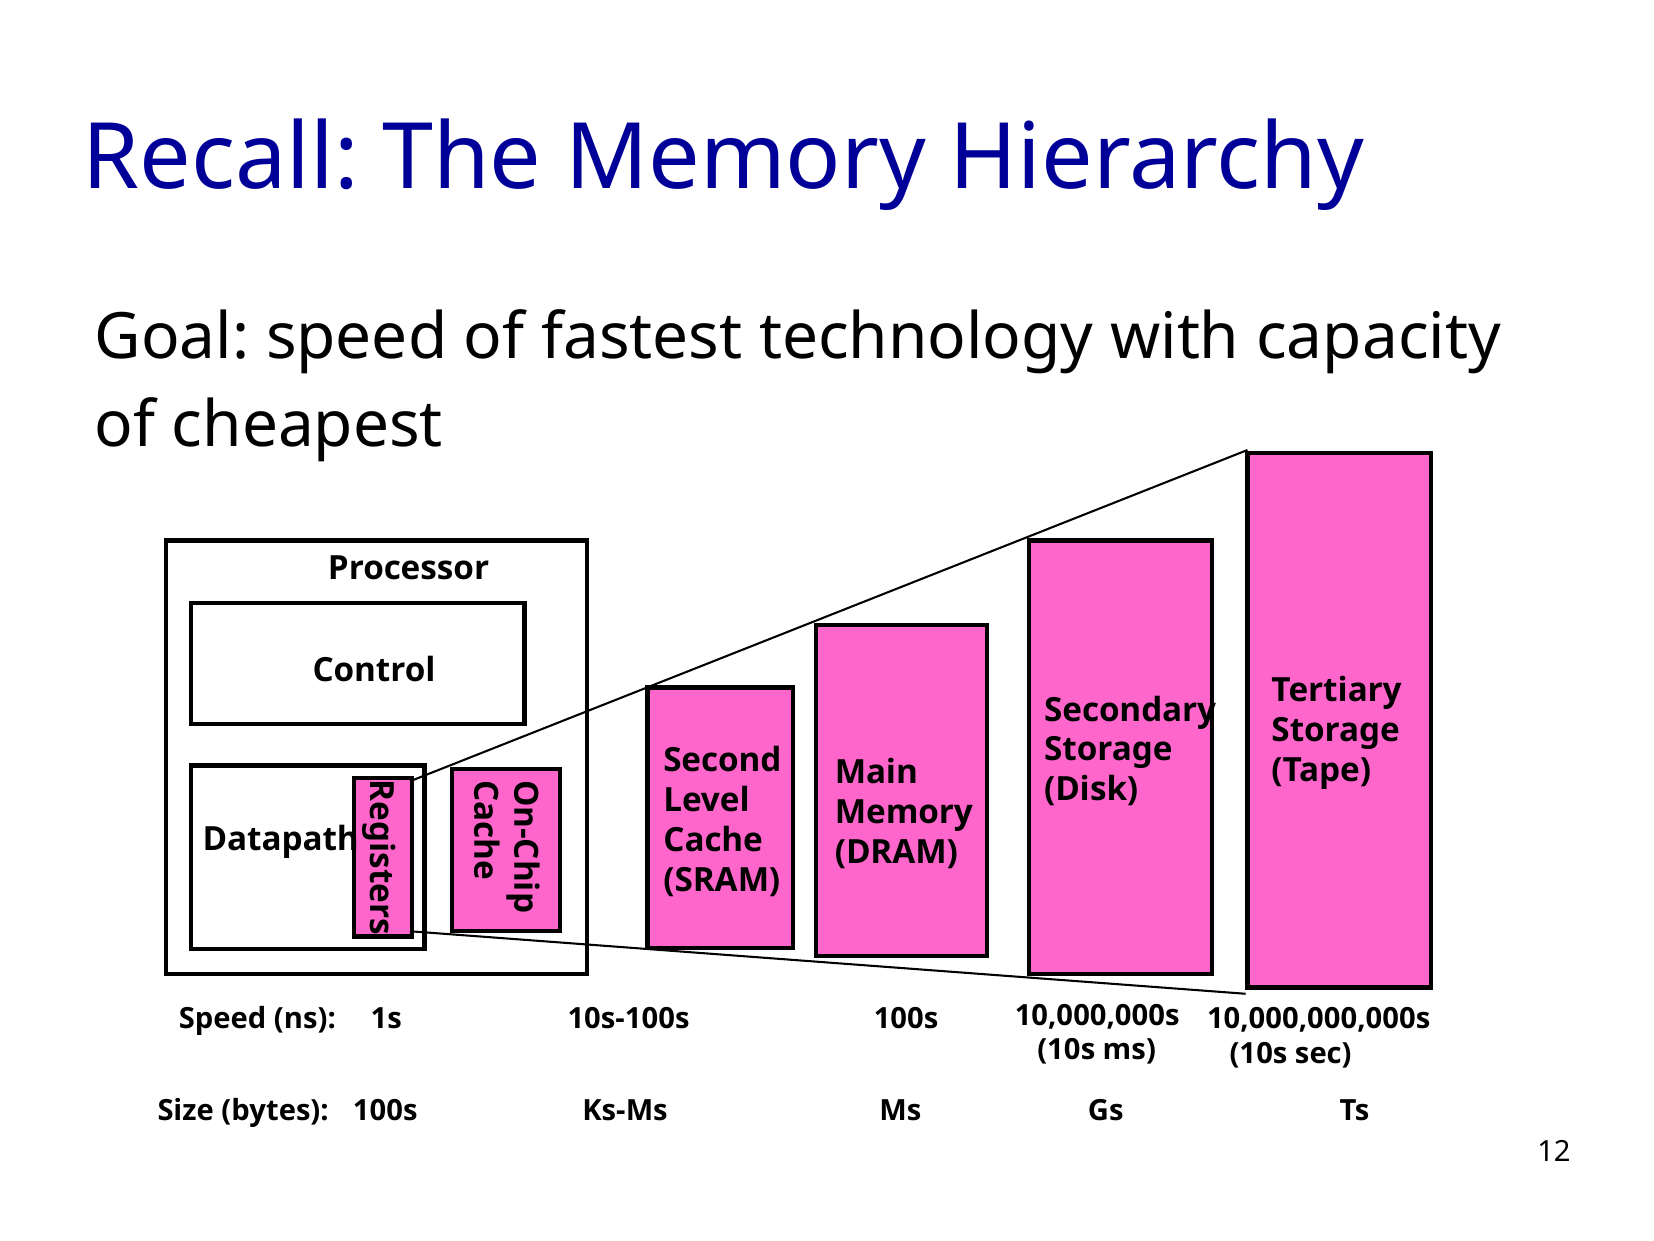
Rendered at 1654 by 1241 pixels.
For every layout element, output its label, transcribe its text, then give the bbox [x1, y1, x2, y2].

text_box Main Memory (DRAM) [819, 742, 988, 878]
text_box 100s [345, 1084, 433, 1134]
text_box Gs [1073, 1084, 1139, 1134]
title Recall: The Memory Hierarchy [82, 49, 1571, 257]
text_box Second Level Cache (SRAM) [648, 731, 797, 906]
text_box Ms [864, 1084, 960, 1134]
text_box Control [297, 641, 451, 696]
text_box Ks-Ms [567, 1084, 683, 1134]
text_box Registers [356, 768, 411, 947]
text_box Datapath [187, 809, 374, 865]
text_box Speed (ns): [164, 991, 352, 1042]
text_box Ts [1324, 1084, 1385, 1134]
text_box [451, 768, 560, 932]
text_box 10,000,000s (10s ms) [1000, 988, 1215, 1074]
text_box [1028, 540, 1212, 974]
text_box Size (bytes): [142, 1084, 345, 1134]
text_box 10s-100s [552, 991, 705, 1042]
text_box [647, 687, 794, 948]
list Goal: speed of fastest technology with capacity of cheapest [60, 290, 1571, 466]
text_box Secondary Storage (Disk) [1029, 680, 1232, 815]
text_box 1s [355, 991, 417, 1042]
text_box 100s [858, 991, 999, 1042]
text_box 10,000,000,000s (10s sec) [1192, 991, 1486, 1077]
text_box Tertiary Storage (Tape) [1256, 660, 1417, 796]
text_box [816, 625, 988, 956]
text_box Processor [313, 538, 505, 594]
text_box [1247, 453, 1431, 988]
text_box On-Chip Cache [460, 765, 555, 929]
